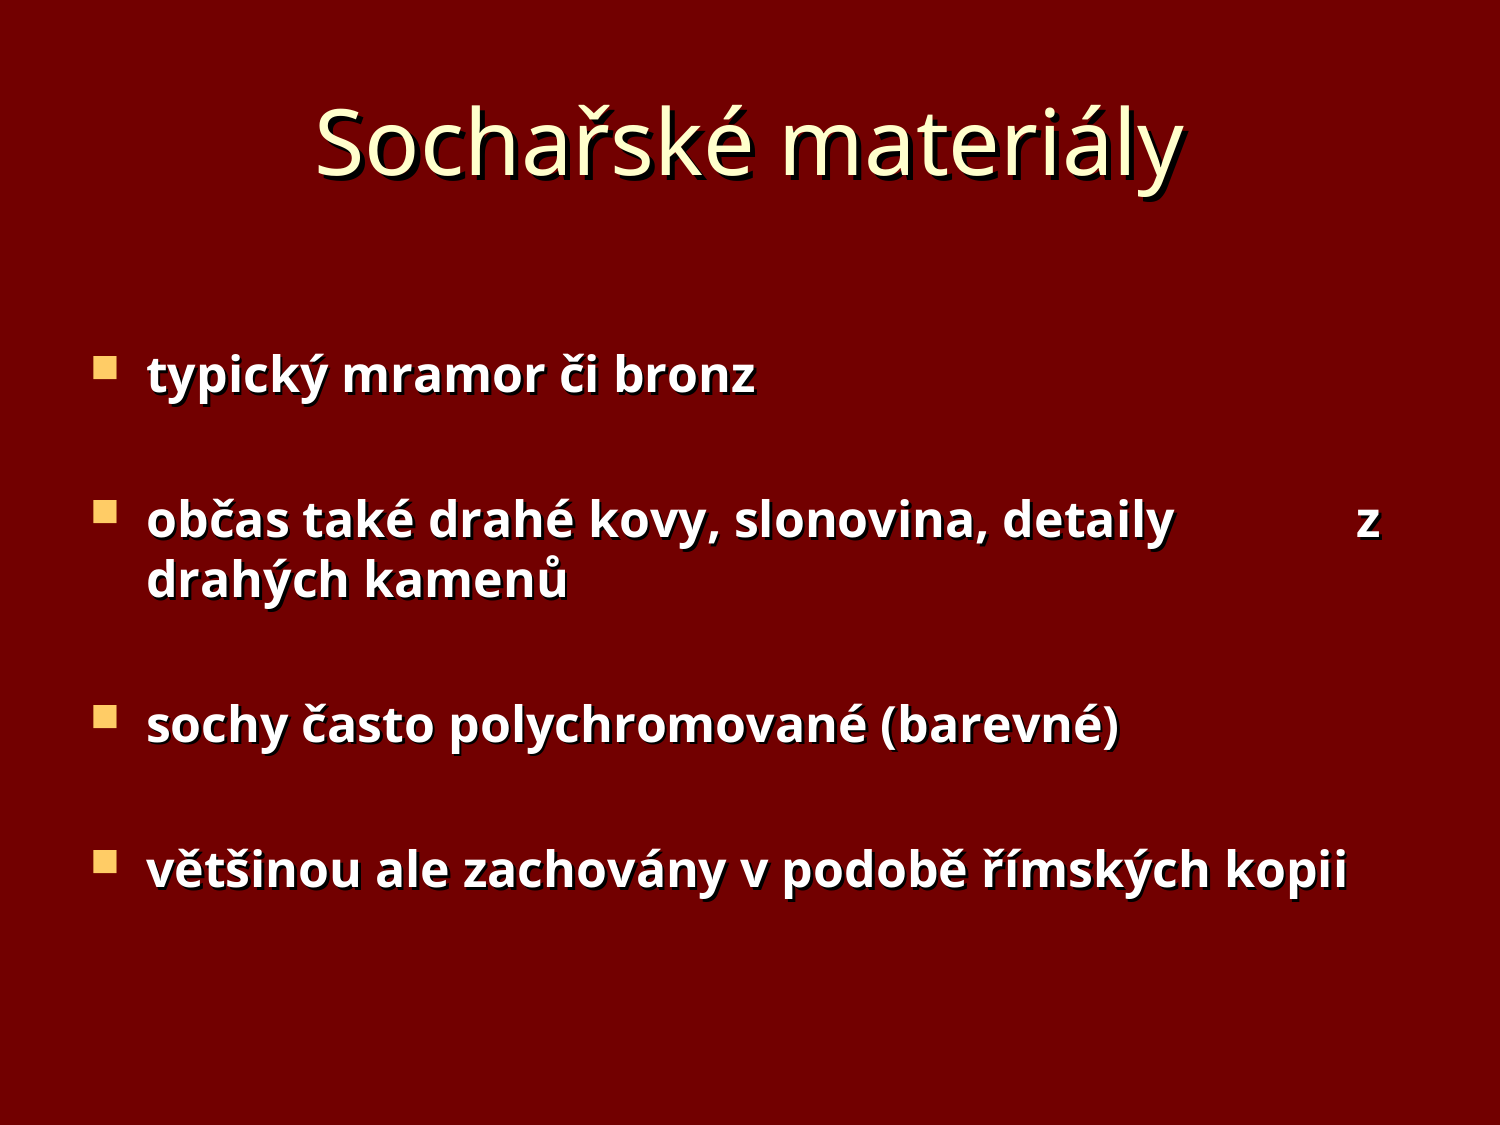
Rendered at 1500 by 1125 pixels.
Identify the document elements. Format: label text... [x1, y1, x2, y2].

title Sochařské materiály [75, 45, 1426, 233]
list typický mramor či bronz občas také drahé kovy, slonovina, detaily z drahých kamenů sochy často polychromované (barevné) většinou ale zachovány v podobě římských kopii [75, 262, 1426, 1050]
